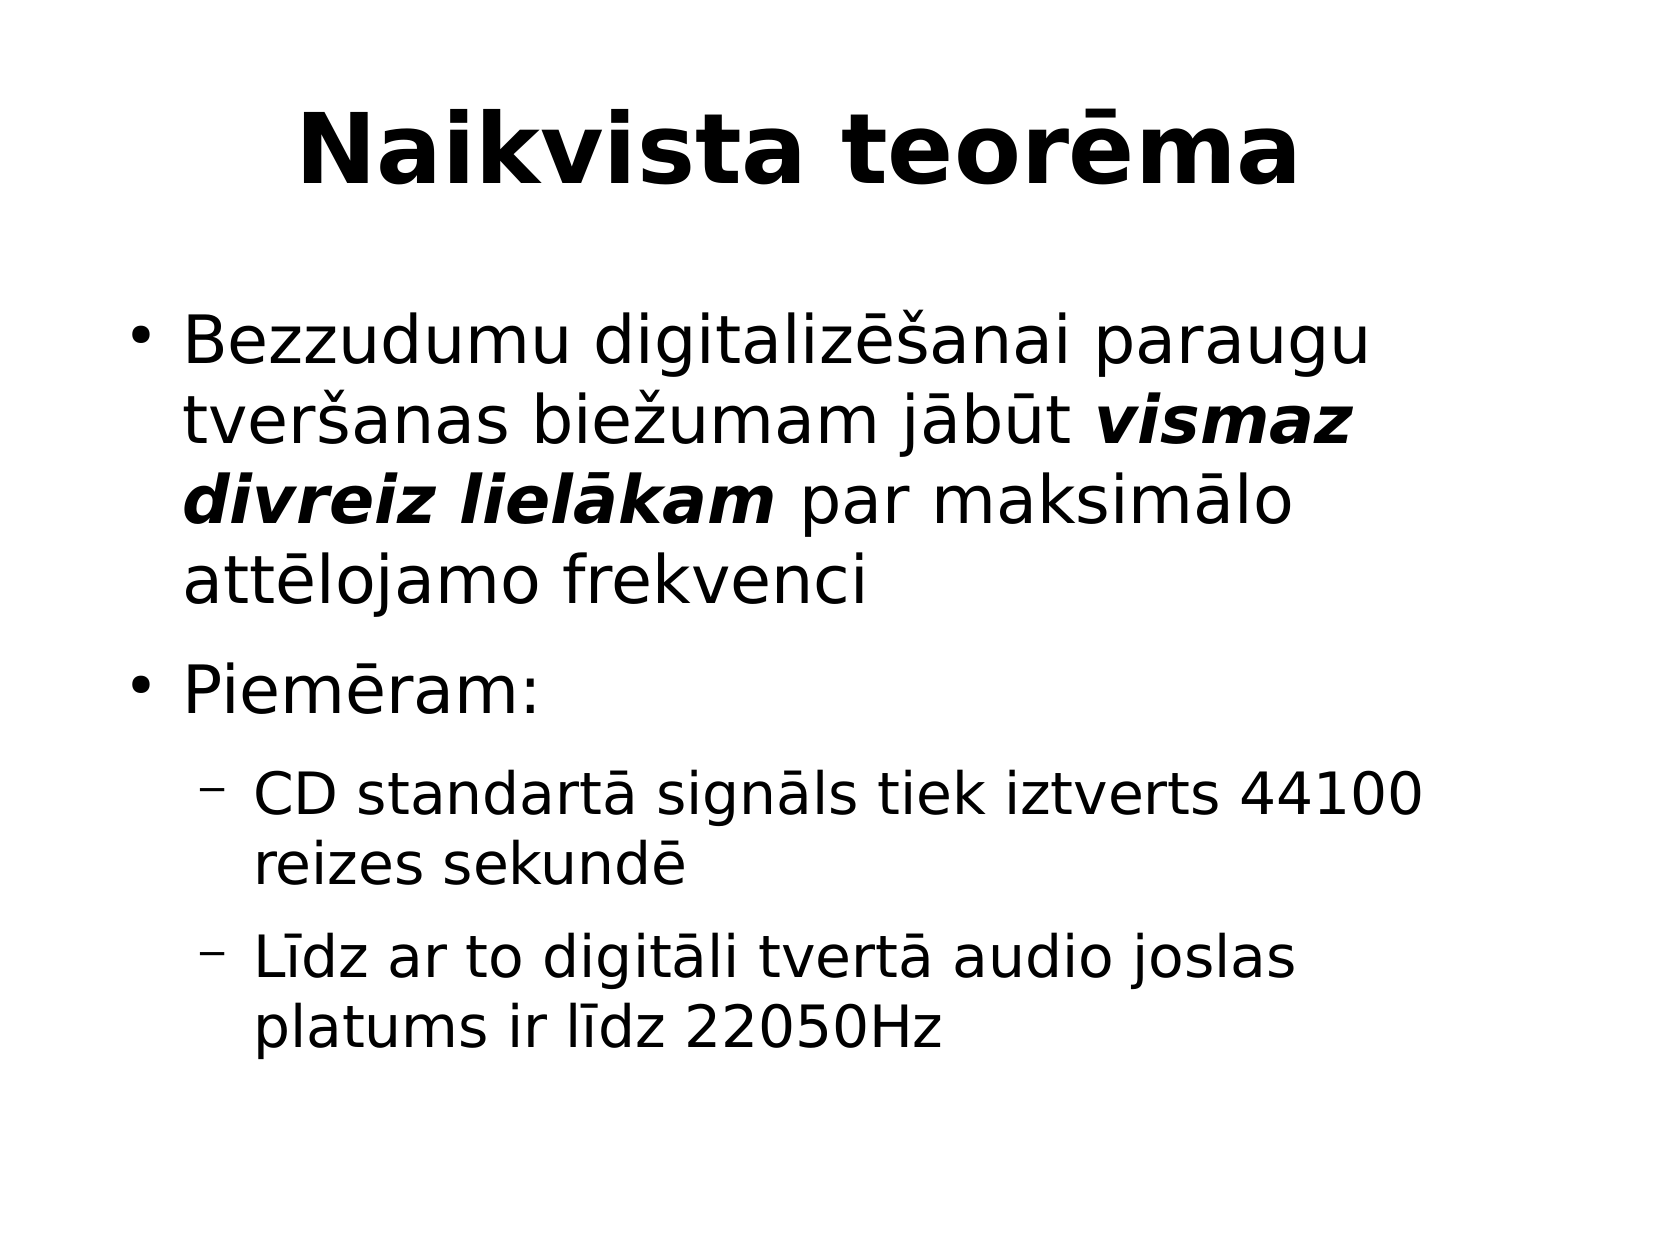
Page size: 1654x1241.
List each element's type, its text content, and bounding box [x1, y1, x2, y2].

title Naikvista teorēma [96, 41, 1502, 248]
list Bezzudumu digitalizēšanai paraugu tveršanas biežumam jābūt vismaz divreiz lielākam par maksimālo attēlojamo frekvenci Piemēram: CD standartā signāls tiek iztverts 44100 reizes sekundē Līdz ar to digitāli tvertā audio joslas platums ir līdz 22050Hz [96, 289, 1502, 1130]
